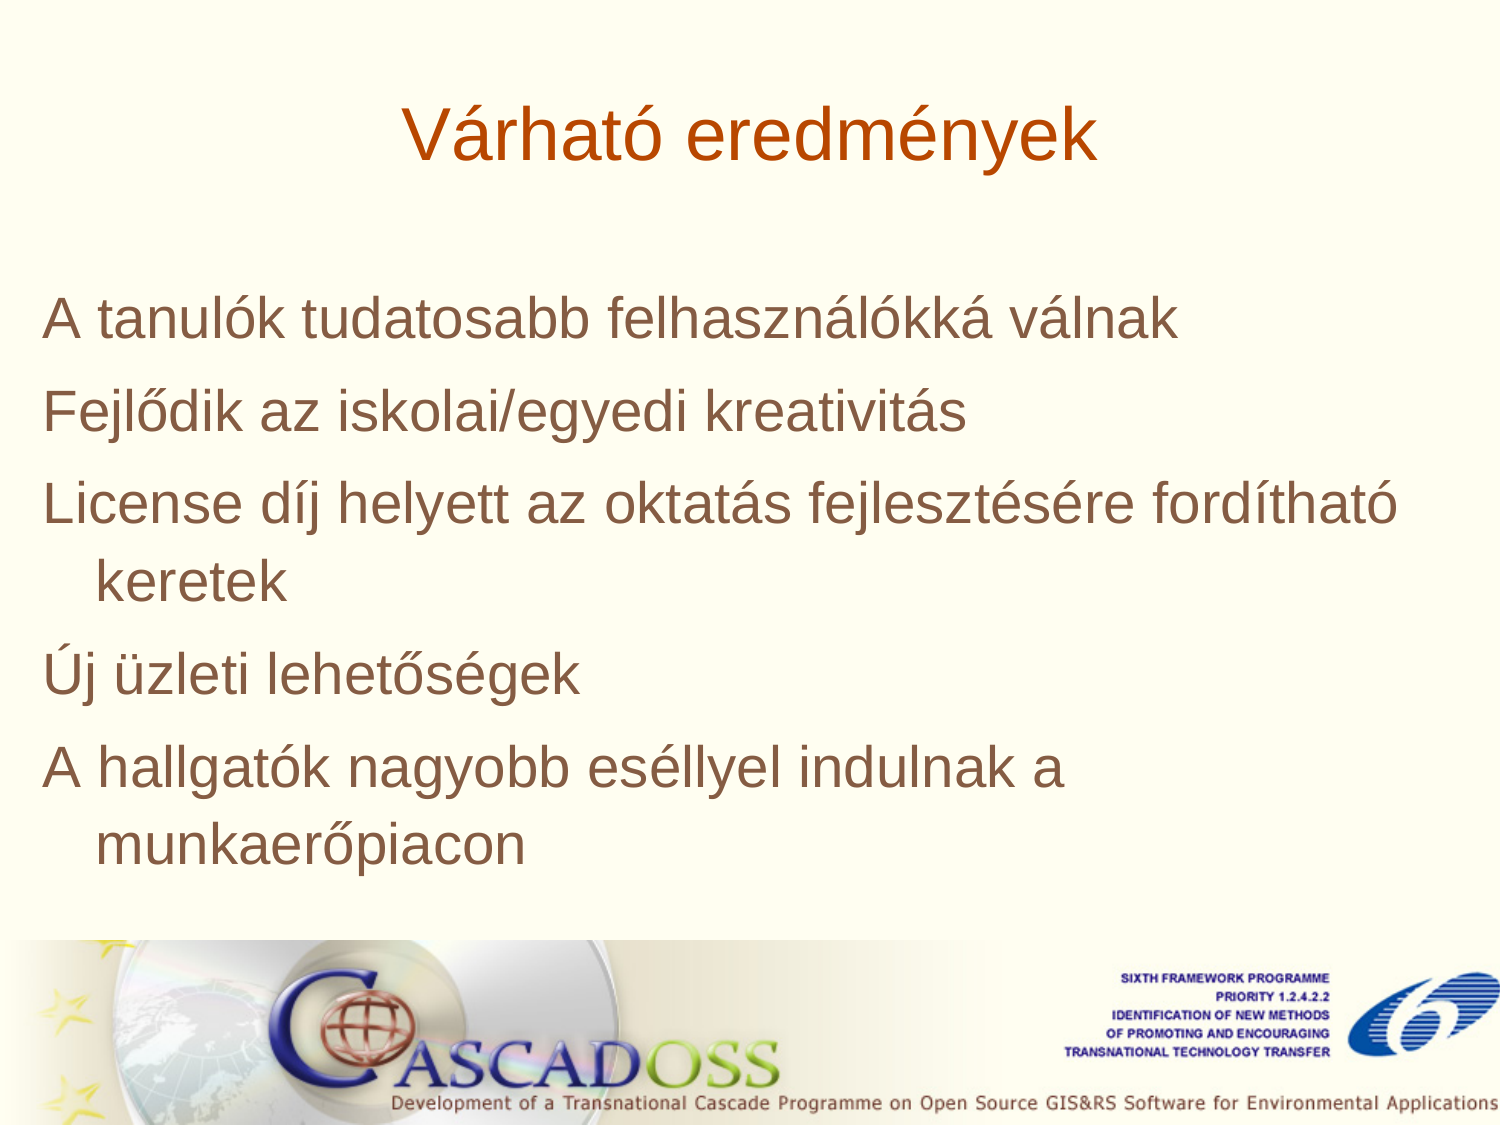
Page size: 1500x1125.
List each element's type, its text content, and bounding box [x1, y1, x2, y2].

list A tanulók tudatosabb felhasználókká válnak Fejlődik az iskolai/egyedi kreativitás License díj helyett az oktatás fejlesztésére fordítható keretek Új üzleti lehetőségek A hallgatók nagyobb eséllyel indulnak a munkaerőpiacon [25, 269, 1490, 1065]
title Várható eredmények [49, 37, 1451, 226]
picture [0, 940, 1500, 1125]
